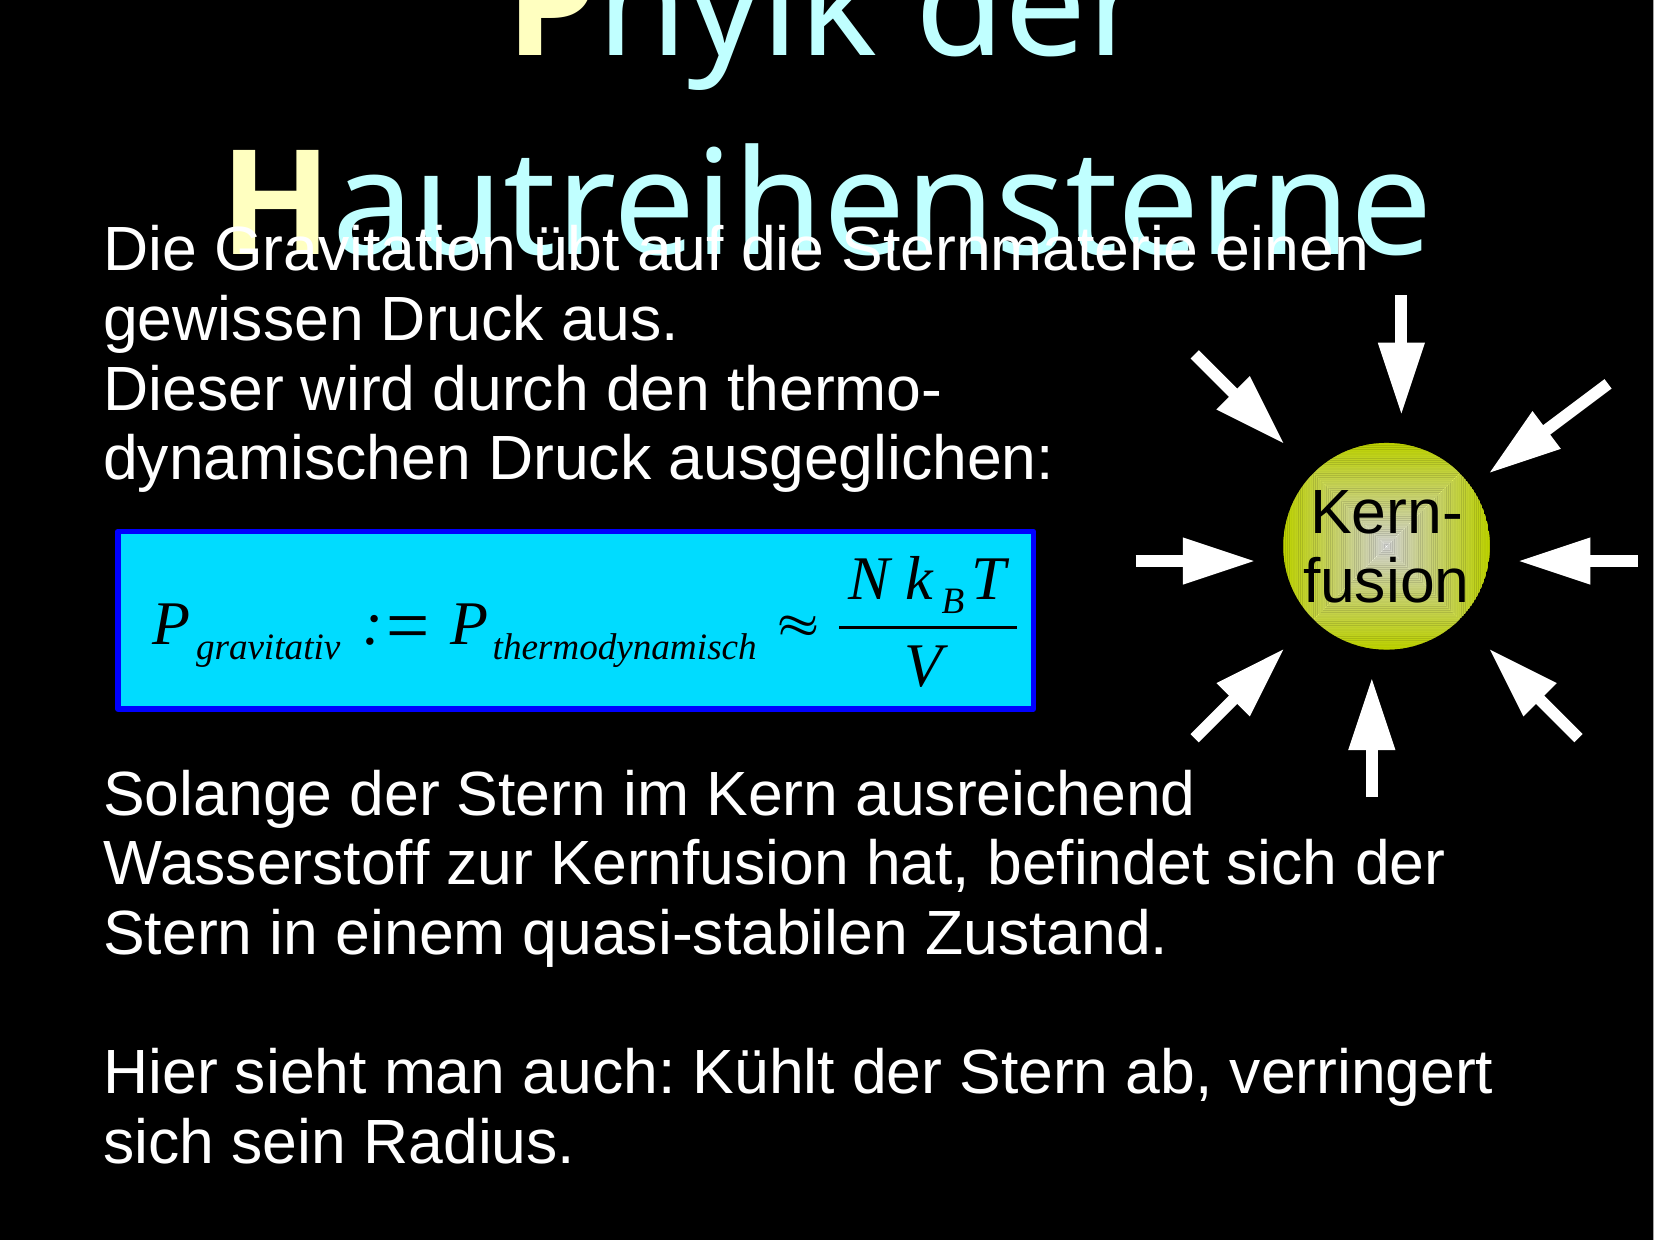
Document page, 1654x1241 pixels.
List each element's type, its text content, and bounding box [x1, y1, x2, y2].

text_box [118, 531, 1034, 709]
text_box Die Gravitation übt auf die Sternmaterie einen gewissen Druck aus. Dieser wird durch den thermo- dynamischen Druck ausgeglichen: [88, 206, 1536, 500]
text_box Kern- fusion [1283, 442, 1490, 650]
chart [141, 543, 1027, 701]
title Phyik der Hautreihensterne [0, 17, 1654, 180]
text_box Solange der Stern im Kern ausreichend Wasserstoff zur Kernfusion hat, befindet sich der Stern in einem quasi-stabilen Zustand. Hier sieht man auch: Kühlt der Stern ab, verringert sich sein Radius. [88, 751, 1536, 1183]
